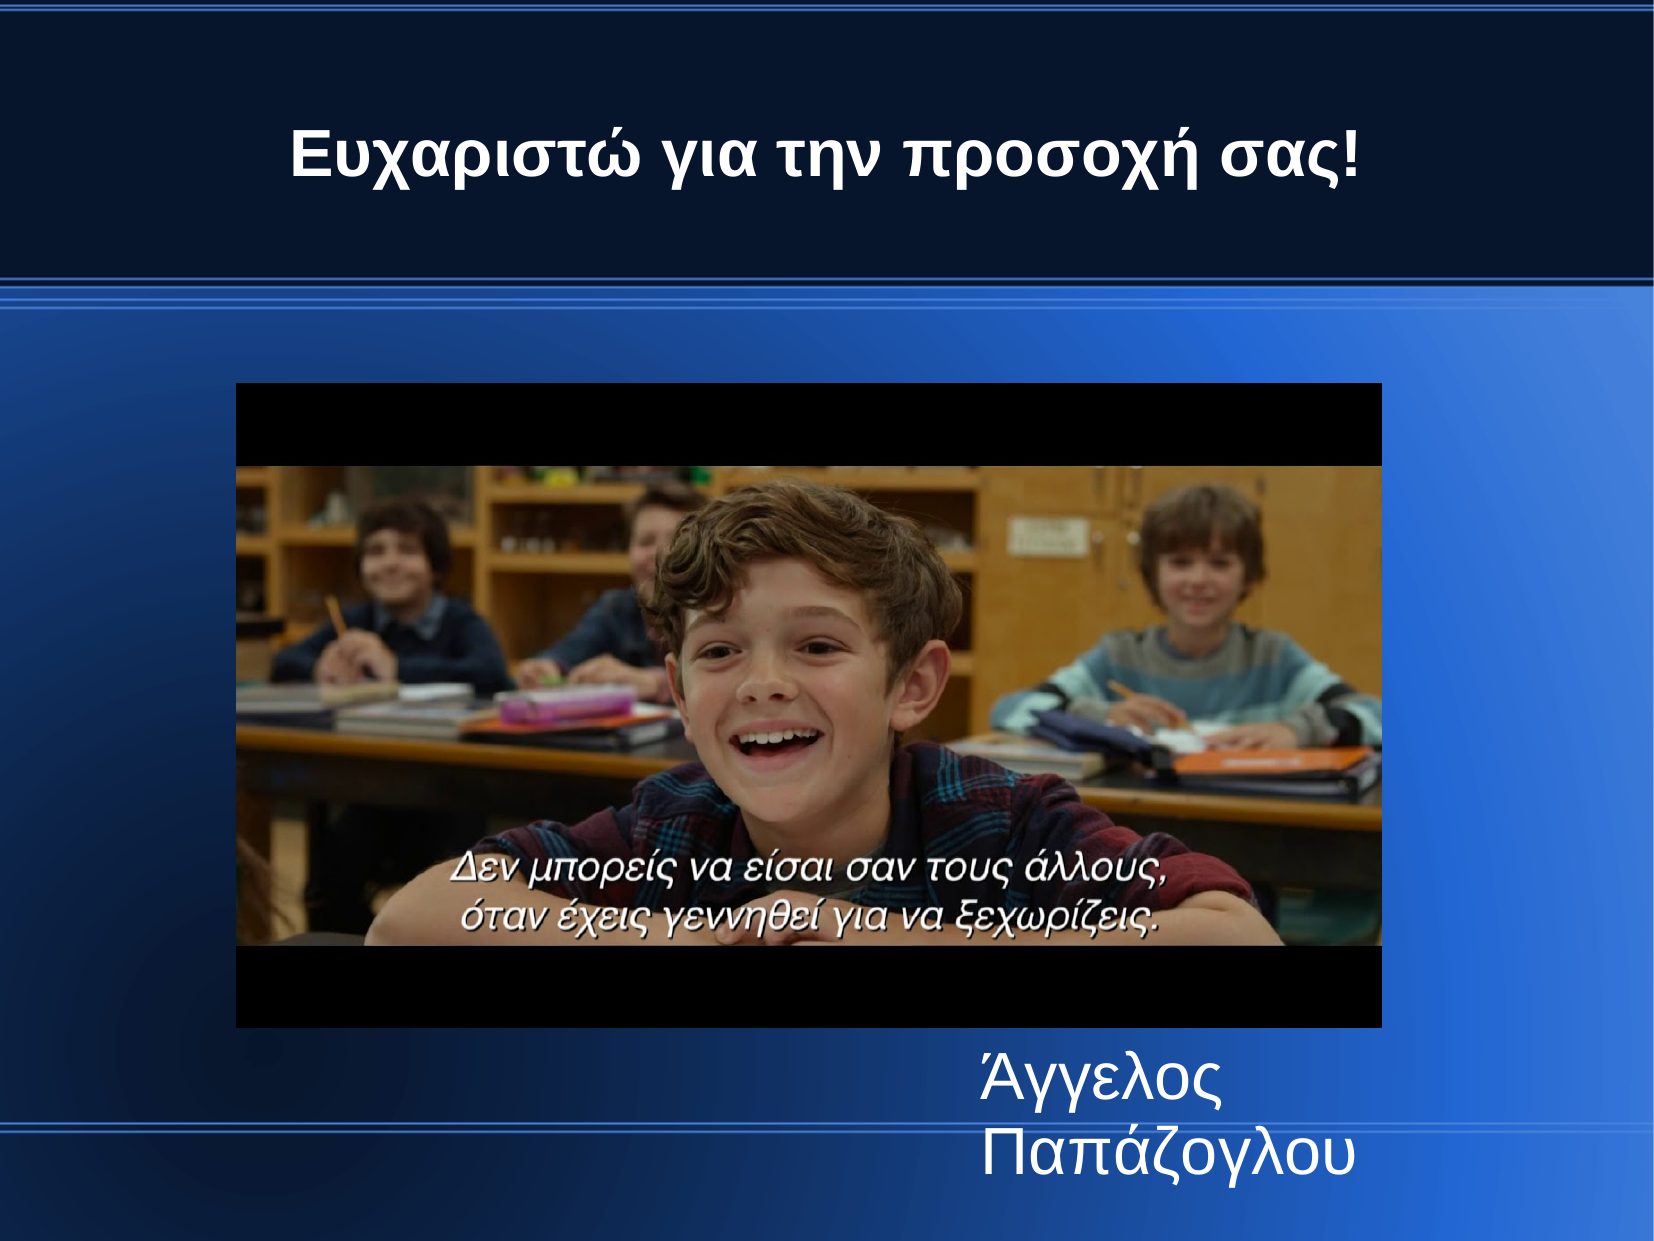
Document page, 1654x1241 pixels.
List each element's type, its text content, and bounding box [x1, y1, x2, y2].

text_box Άγγελος Παπάζογλου [909, 1039, 1620, 1115]
list [70, 377, 1559, 1241]
picture [0, 0, 1654, 1241]
picture [236, 383, 1382, 1028]
title Ευχαριστώ για την προσοχή σας! [82, 49, 1571, 257]
